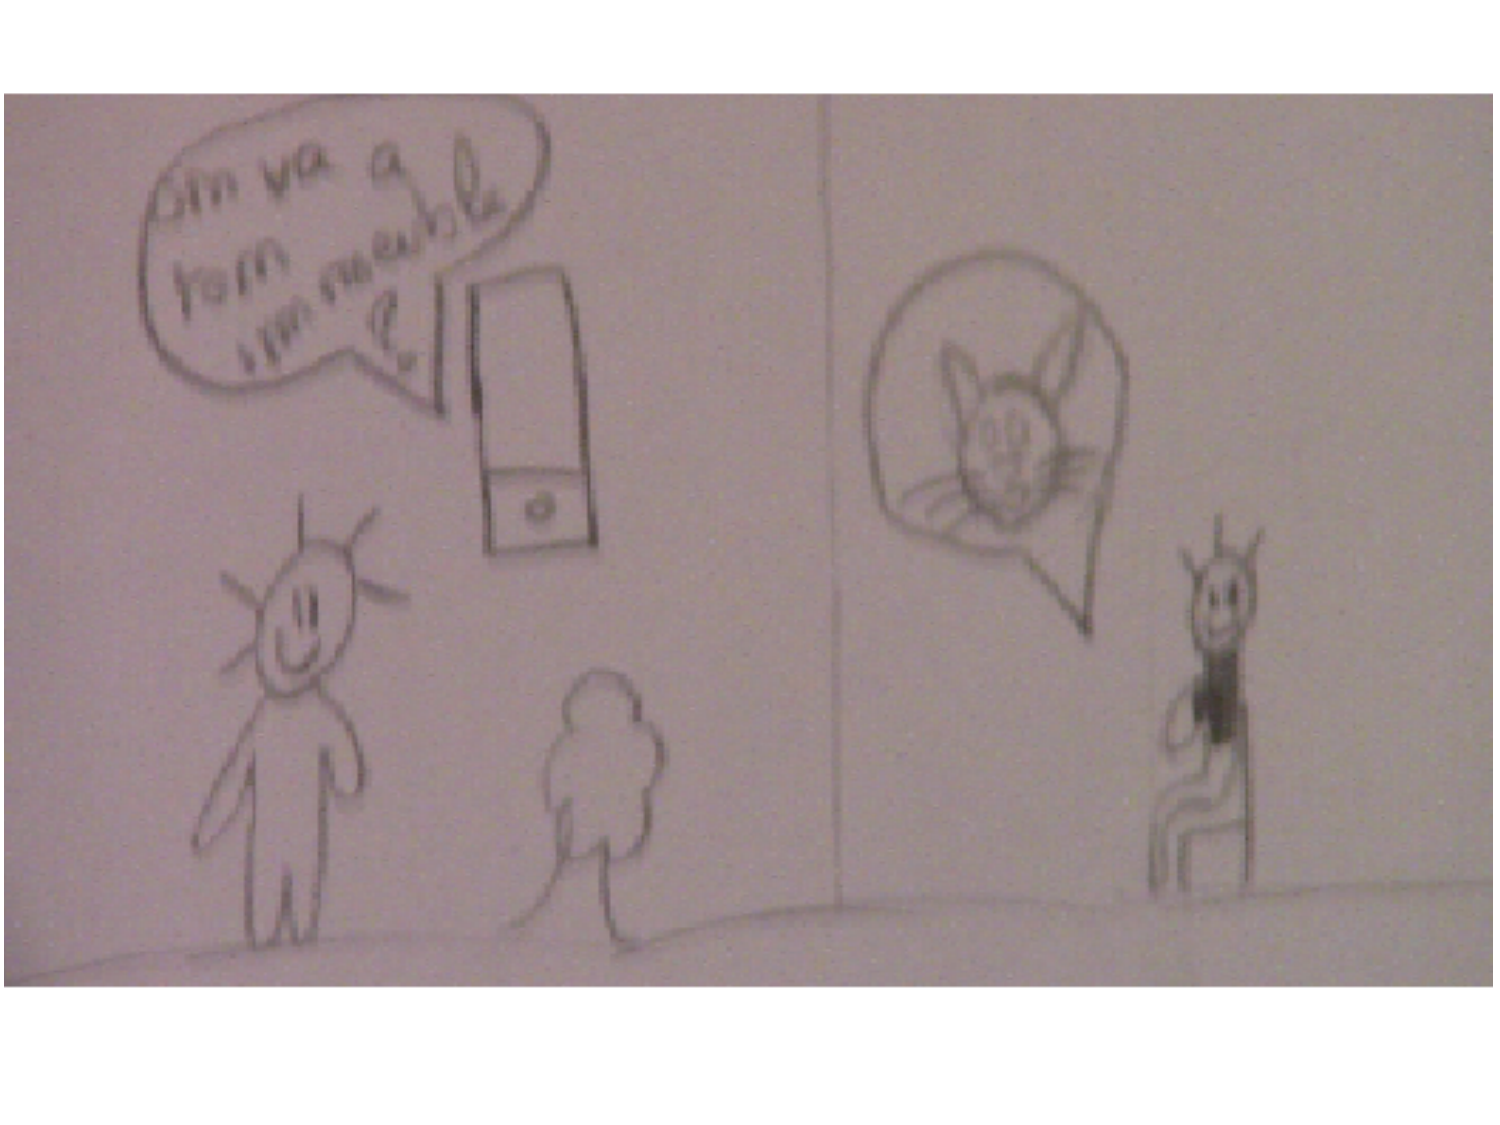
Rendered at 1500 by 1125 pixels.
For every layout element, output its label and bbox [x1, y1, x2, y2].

picture [4, 92, 1493, 990]
